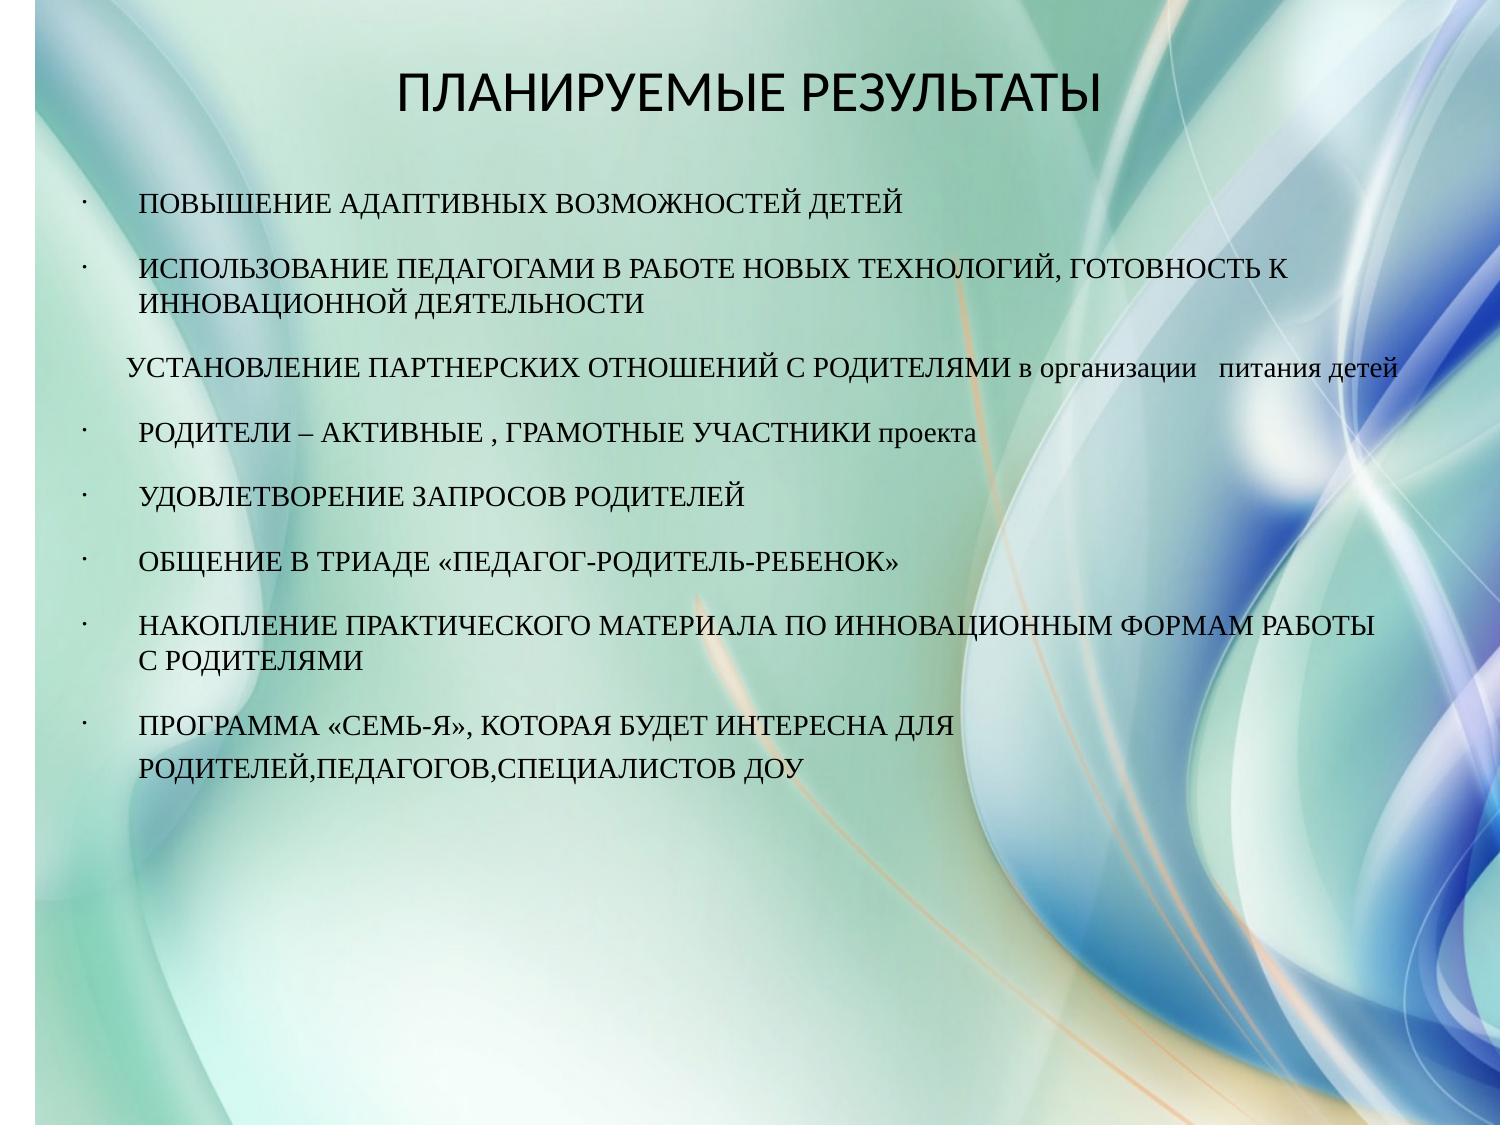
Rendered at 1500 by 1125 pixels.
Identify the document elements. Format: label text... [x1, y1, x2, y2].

picture [35, 0, 1500, 1125]
list ПОВЫШЕНИЕ АДАПТИВНЫХ ВОЗМОЖНОСТЕЙ ДЕТЕЙ ИСПОЛЬЗОВАНИЕ ПЕДАГОГАМИ В РАБОТЕ НОВЫХ ТЕХНОЛОГИЙ, ГОТОВНОСТЬ К ИННОВАЦИОННОЙ ДЕЯТЕЛЬНОСТИ УСТАНОВЛЕНИЕ ПАРТНЕРСКИХ ОТНОШЕНИЙ С РОДИТЕЛЯМИ в организации питания детей РОДИТЕЛИ – АКТИВНЫЕ , ГРАМОТНЫЕ УЧАСТНИКИ проекта УДОВЛЕТВОРЕНИЕ ЗАПРОСОВ РОДИТЕЛЕЙ ОБЩЕНИЕ В ТРИАДЕ «ПЕДАГОГ-РОДИТЕЛЬ-РЕБЕНОК» НАКОПЛЕНИЕ ПРАКТИЧЕСКОГО МАТЕРИАЛА ПО ИННОВАЦИОННЫМ ФОРМАМ РАБОТЫ С РОДИТЕЛЯМИ ПРОГРАММА «СЕМЬ-Я», КОТОРАЯ БУДЕТ ИНТЕРЕСНА ДЛЯ РОДИТЕЛЕЙ,ПЕДАГОГОВ,СПЕЦИАЛИСТОВ ДОУ [67, 177, 1418, 983]
title ПЛАНИРУЕМЫЕ РЕЗУЛЬТАТЫ [75, 45, 1425, 233]
